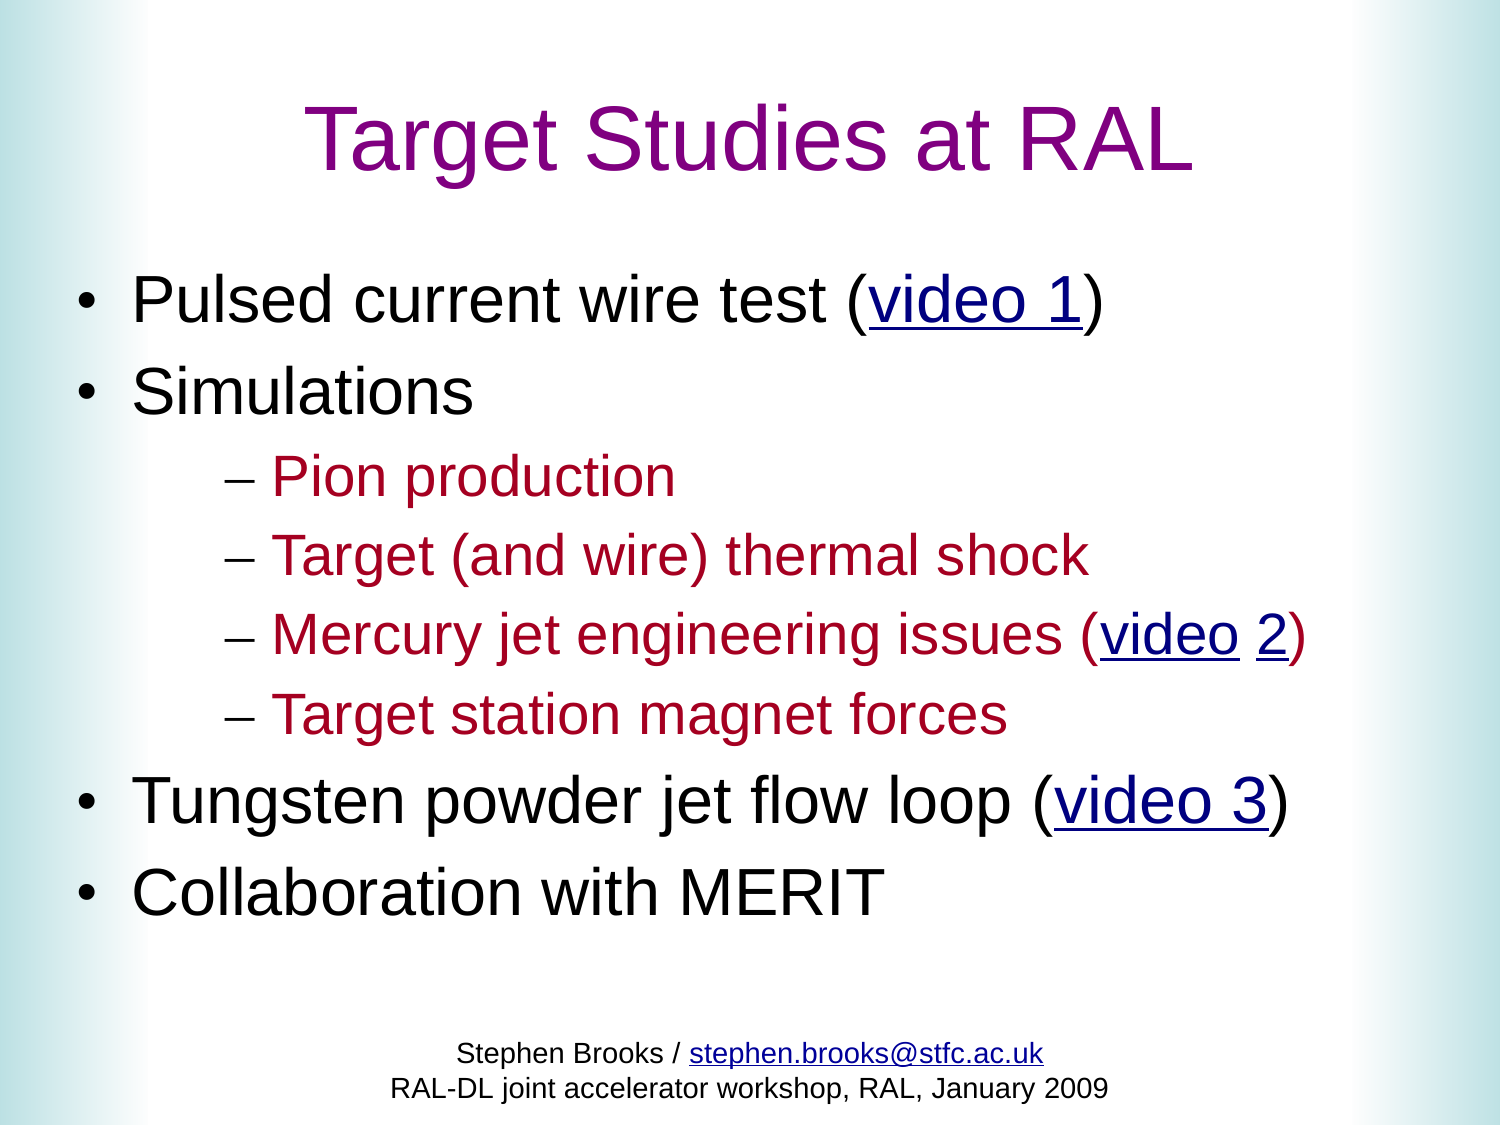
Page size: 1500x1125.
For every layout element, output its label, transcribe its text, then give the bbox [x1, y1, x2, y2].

list Pulsed current wire test (video 1) Simulations Pion production Target (and wire) thermal shock Mercury jet engineering issues (video 2) Target station magnet forces Tungsten powder jet flow loop (video 3) Collaboration with MERIT [75, 262, 1425, 991]
title Target Studies at RAL [75, 45, 1425, 233]
